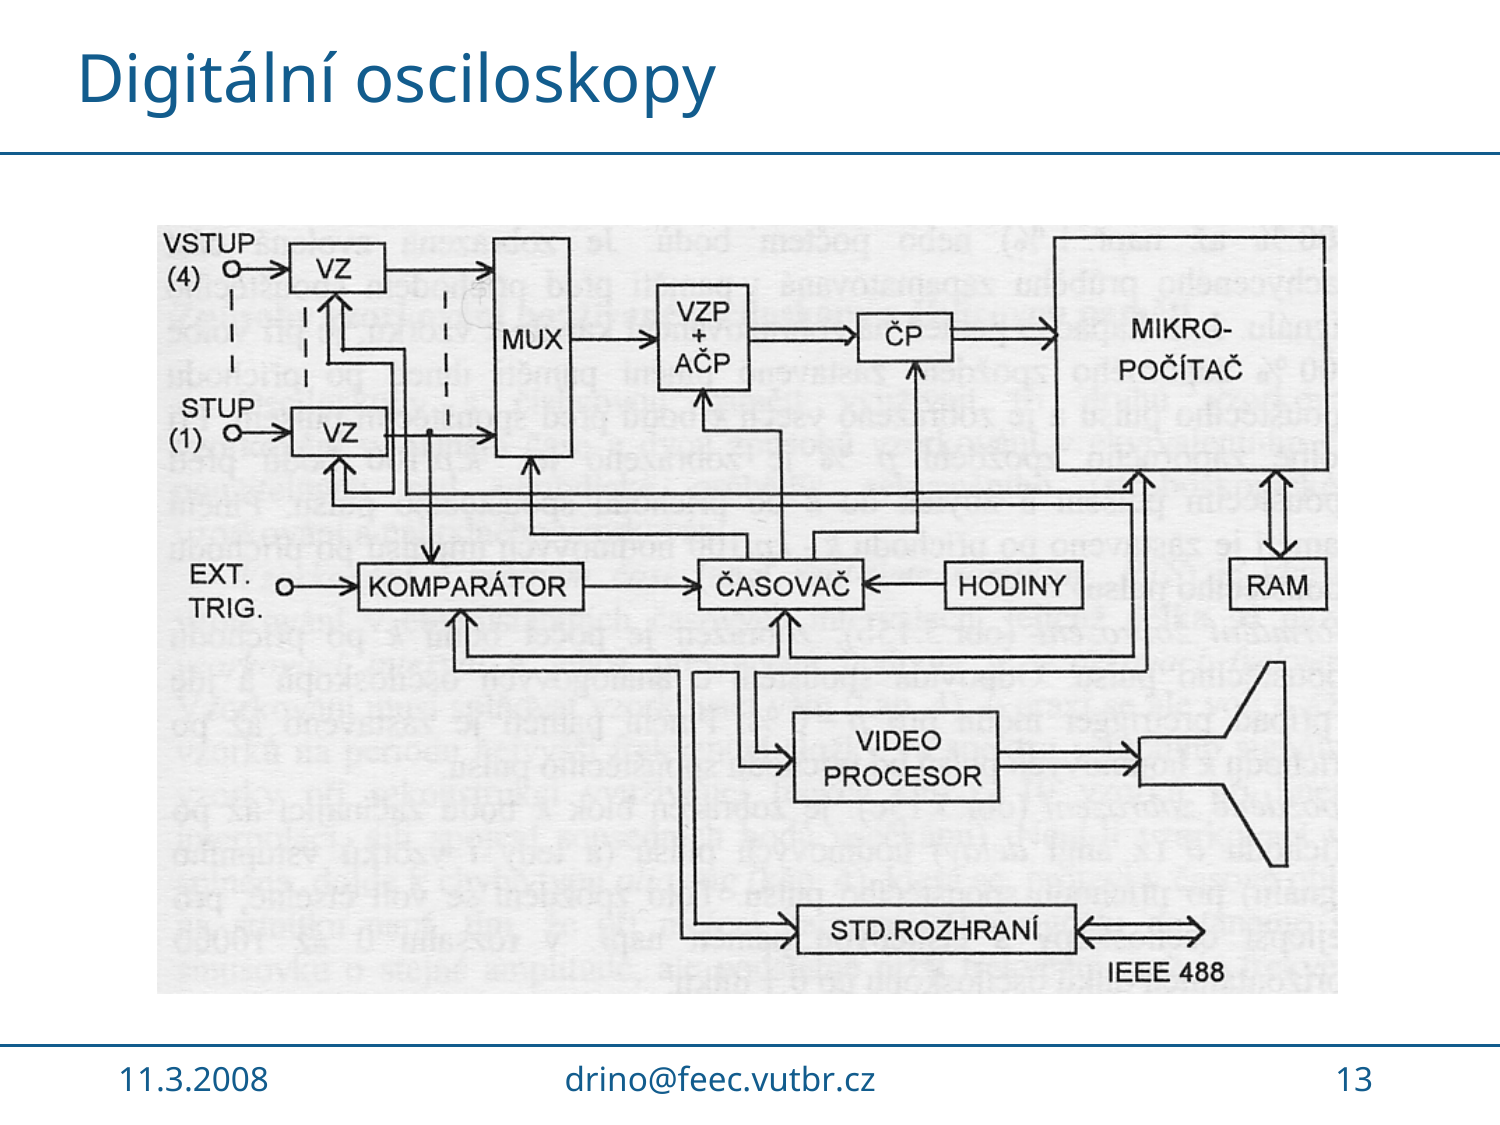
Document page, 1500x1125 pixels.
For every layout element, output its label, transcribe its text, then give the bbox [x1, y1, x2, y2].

text_box 10 [1075, 1049, 1388, 1125]
picture [157, 225, 1338, 994]
title Digitální osciloskopy [0, 0, 1500, 152]
text_box 11.3.2008 [103, 1049, 432, 1125]
text_box drino@feec.vutbr.cz [454, 1049, 987, 1125]
